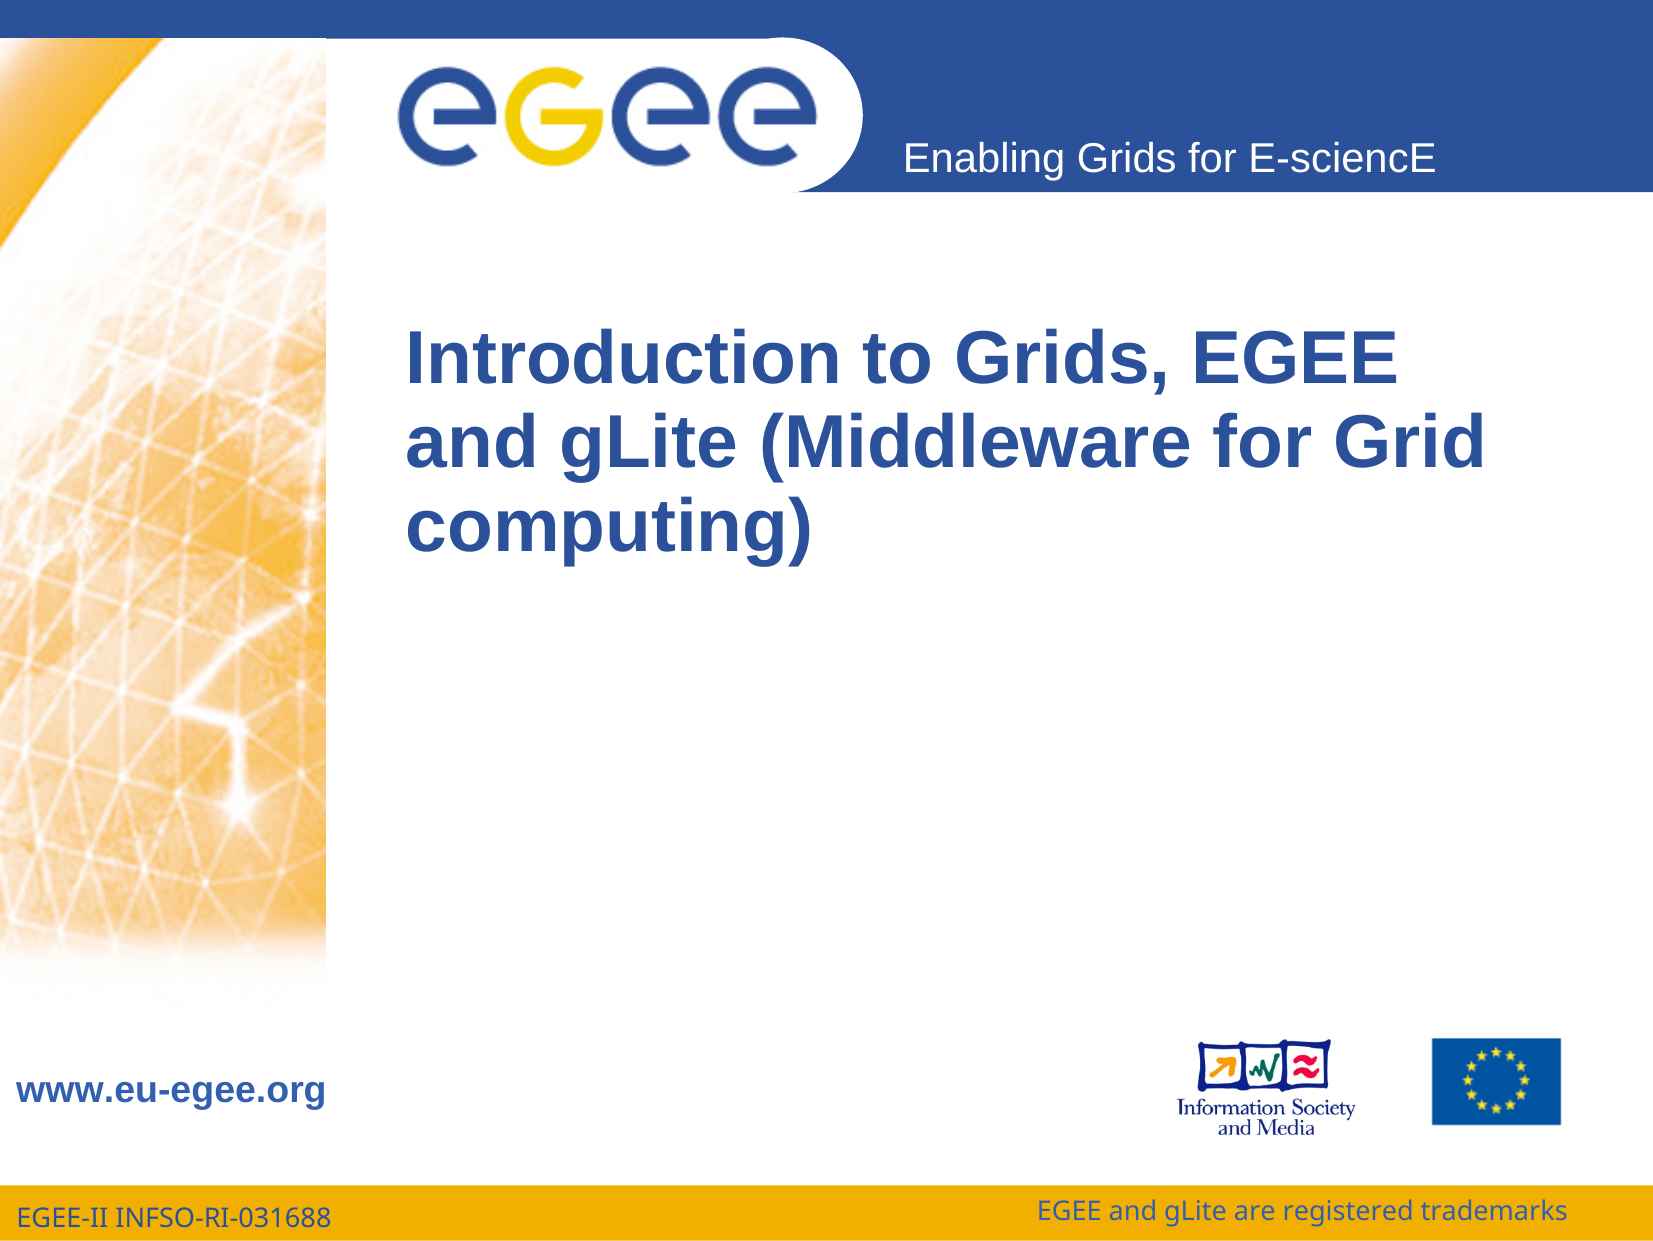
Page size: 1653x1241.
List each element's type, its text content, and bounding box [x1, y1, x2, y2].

picture [1144, 1011, 1386, 1168]
title Introduction to Grids, EGEE and gLite (Middleware for Grid computing) [389, 307, 1568, 587]
picture [391, 62, 825, 170]
picture [0, 38, 326, 1016]
picture [1422, 1030, 1570, 1134]
